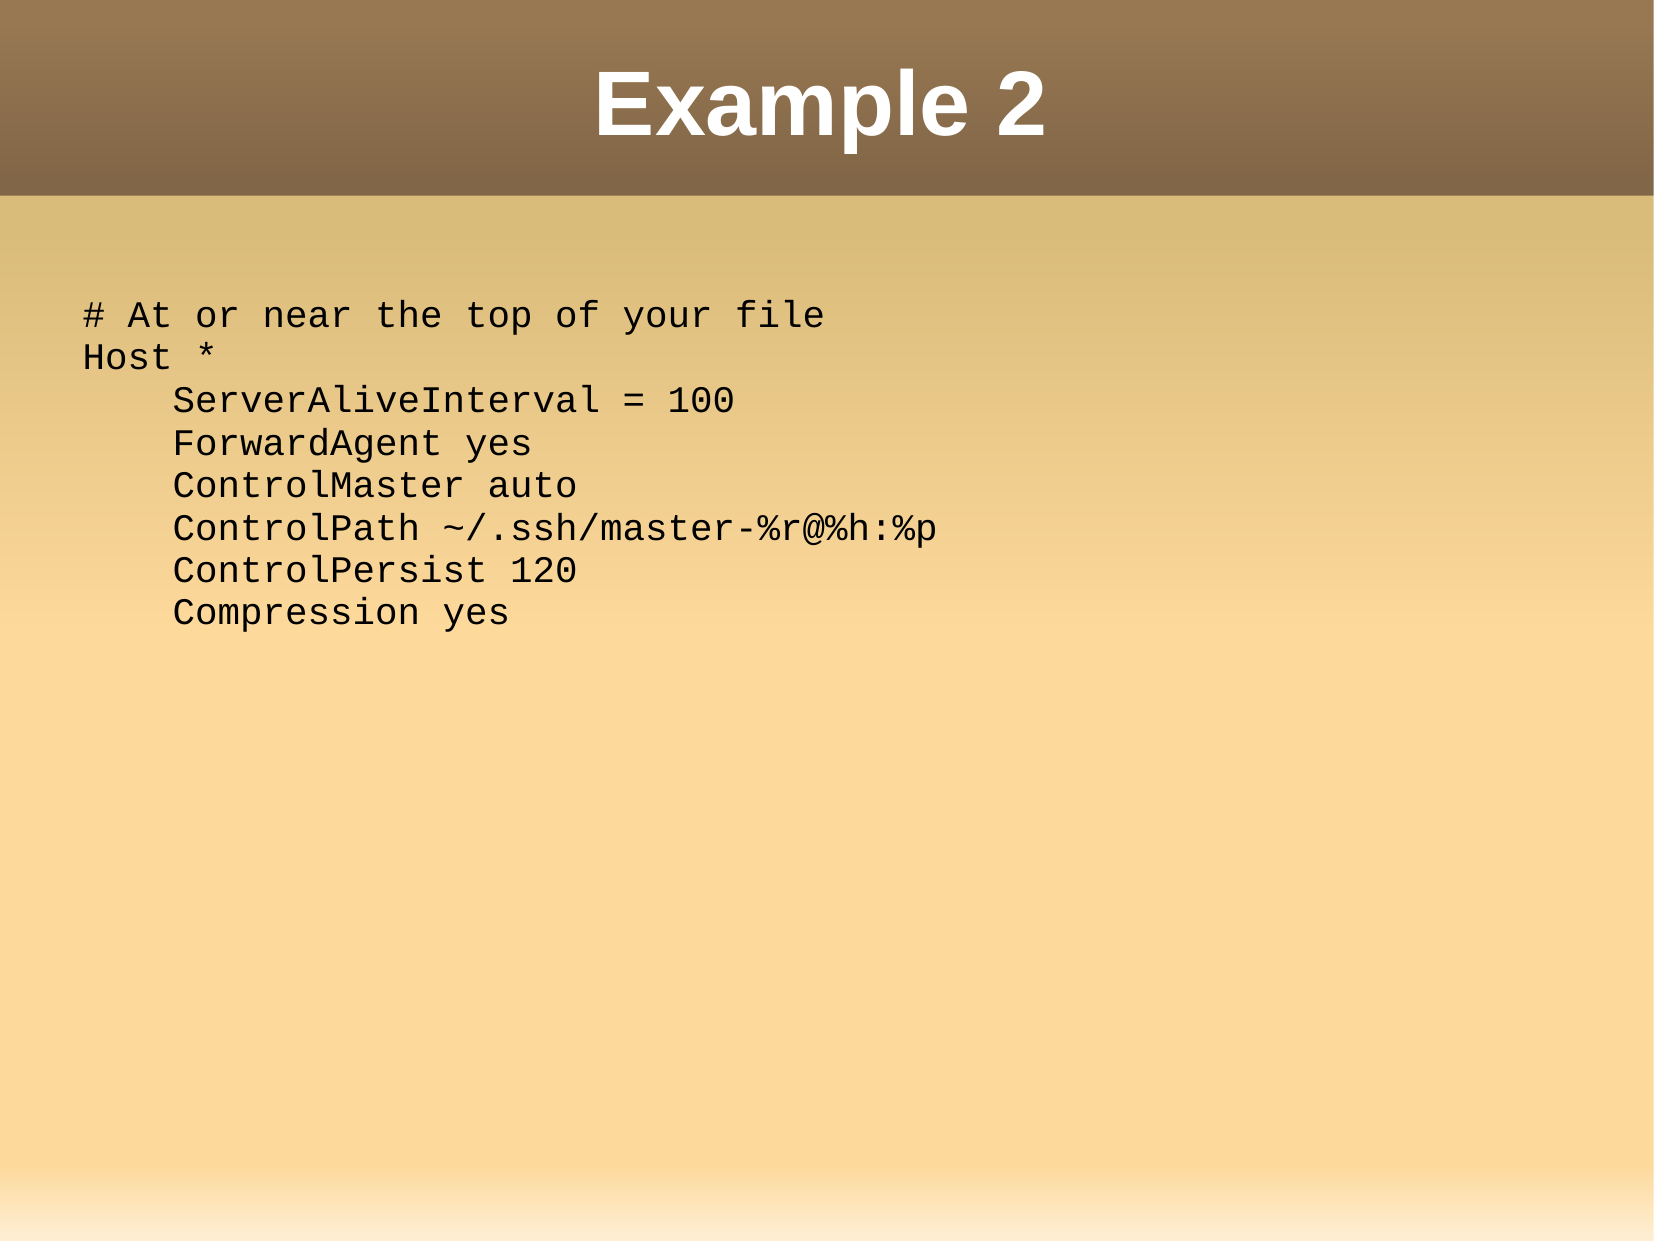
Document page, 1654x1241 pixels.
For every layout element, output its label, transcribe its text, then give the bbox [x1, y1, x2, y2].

title Example 2 [76, 0, 1565, 208]
picture [0, 0, 1654, 1241]
list # At or near the top of your file Host * ServerAliveInterval = 100 ForwardAgent yes ControlMaster auto ControlPath ~/.ssh/master-%r@%h:%p ControlPersist 120 Compression yes [82, 296, 1571, 1115]
